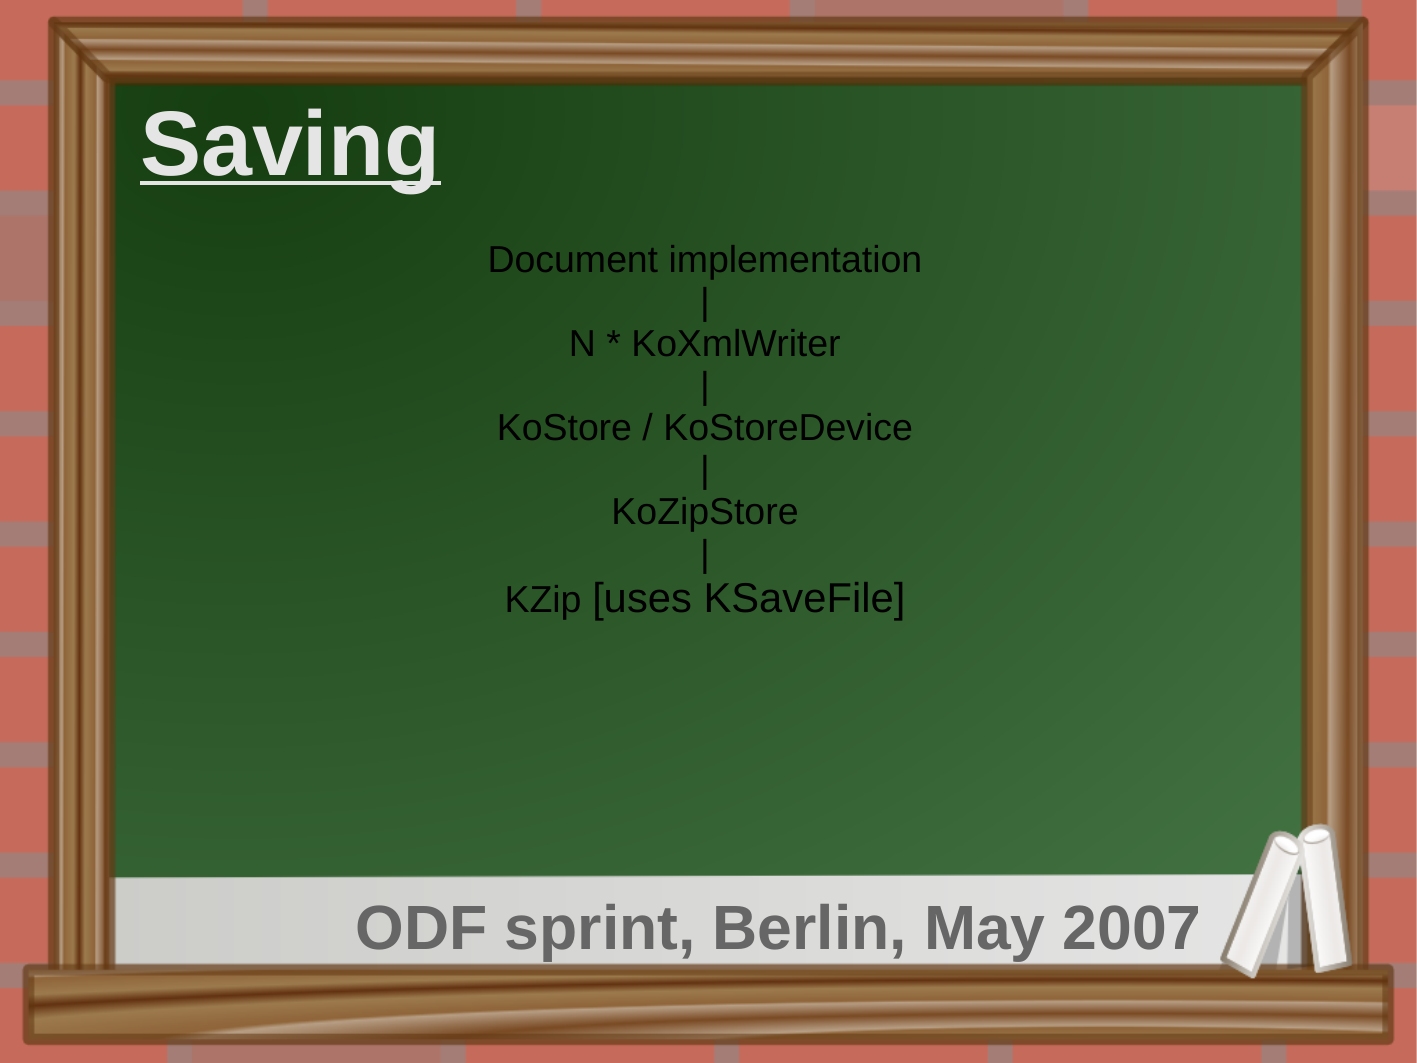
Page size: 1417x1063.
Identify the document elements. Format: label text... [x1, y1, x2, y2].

text_box Saving [125, 85, 1307, 206]
picture [0, 0, 1417, 1063]
text_box Document implementation | N * KoXmlWriter | KoStore / KoStoreDevice | KoZipStore | KZip [uses KSaveFile] [117, 231, 1293, 865]
